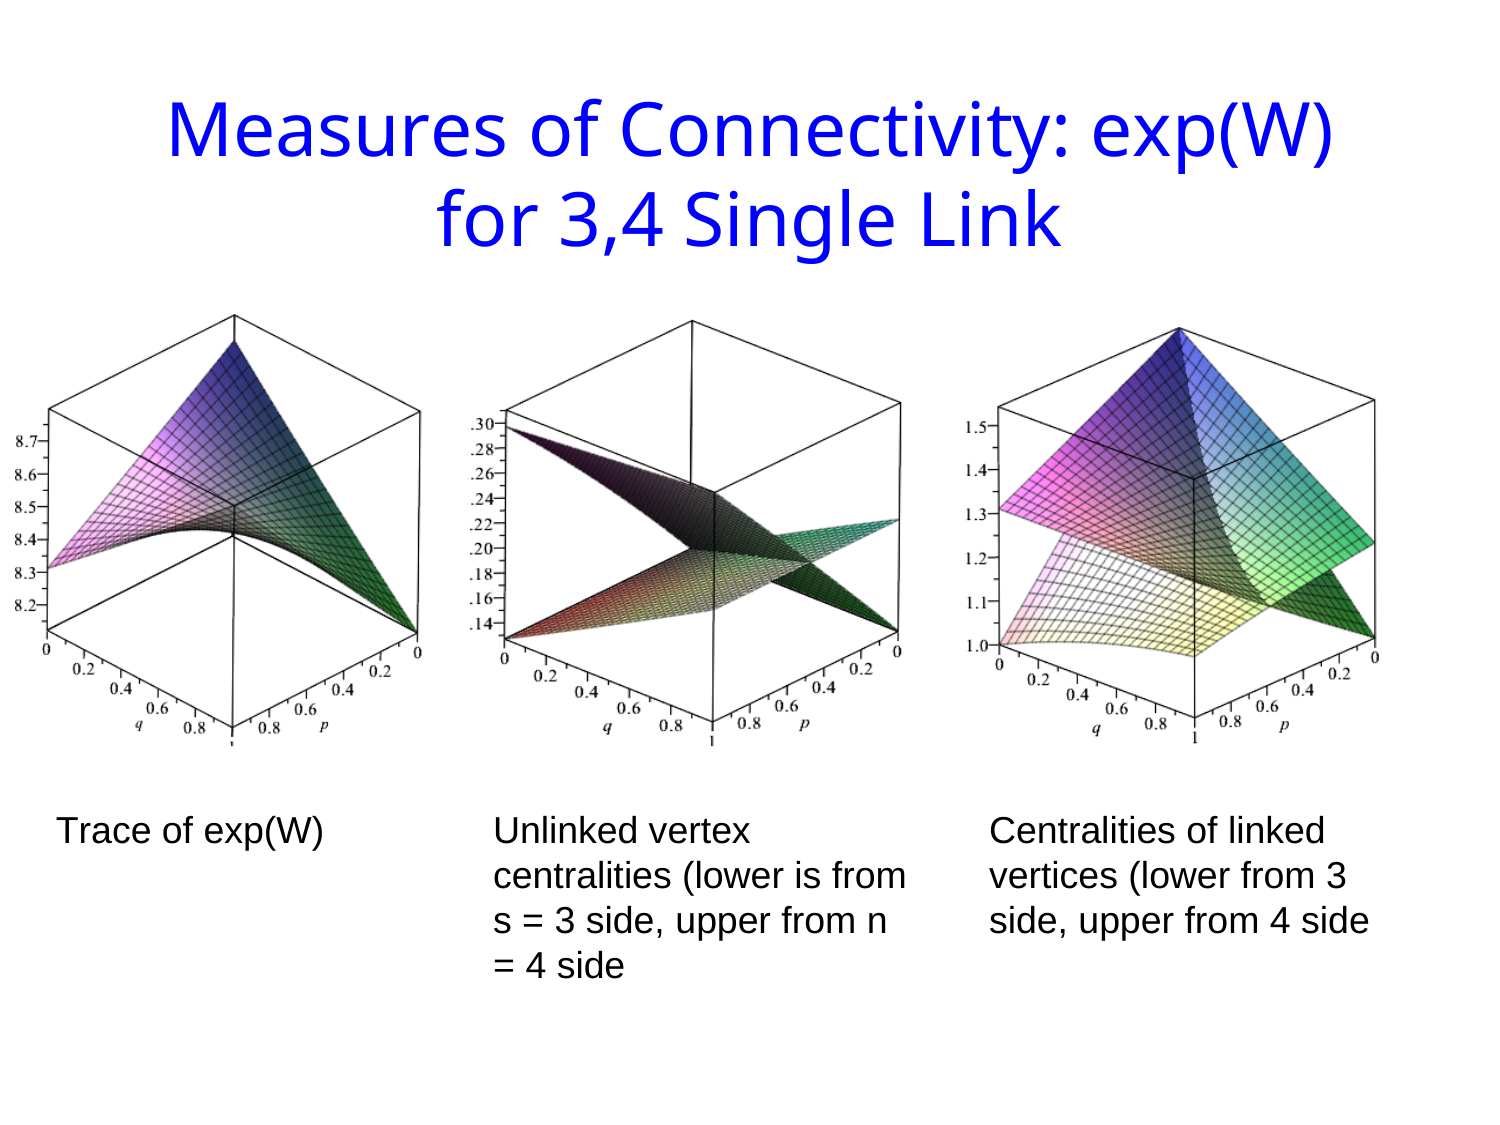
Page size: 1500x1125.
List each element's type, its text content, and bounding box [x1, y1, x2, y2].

title Measures of Connectivity: exp(W) for 3,4 Single Link [112, 74, 1388, 270]
text_box Centralities of linked vertices (lower from 3 side, upper from 4 side [974, 798, 1424, 950]
picture [0, 290, 1424, 755]
text_box Trace of exp(W) [41, 798, 478, 860]
text_box Unlinked vertex centralities (lower is from s = 3 side, upper from n = 4 side [478, 798, 928, 995]
